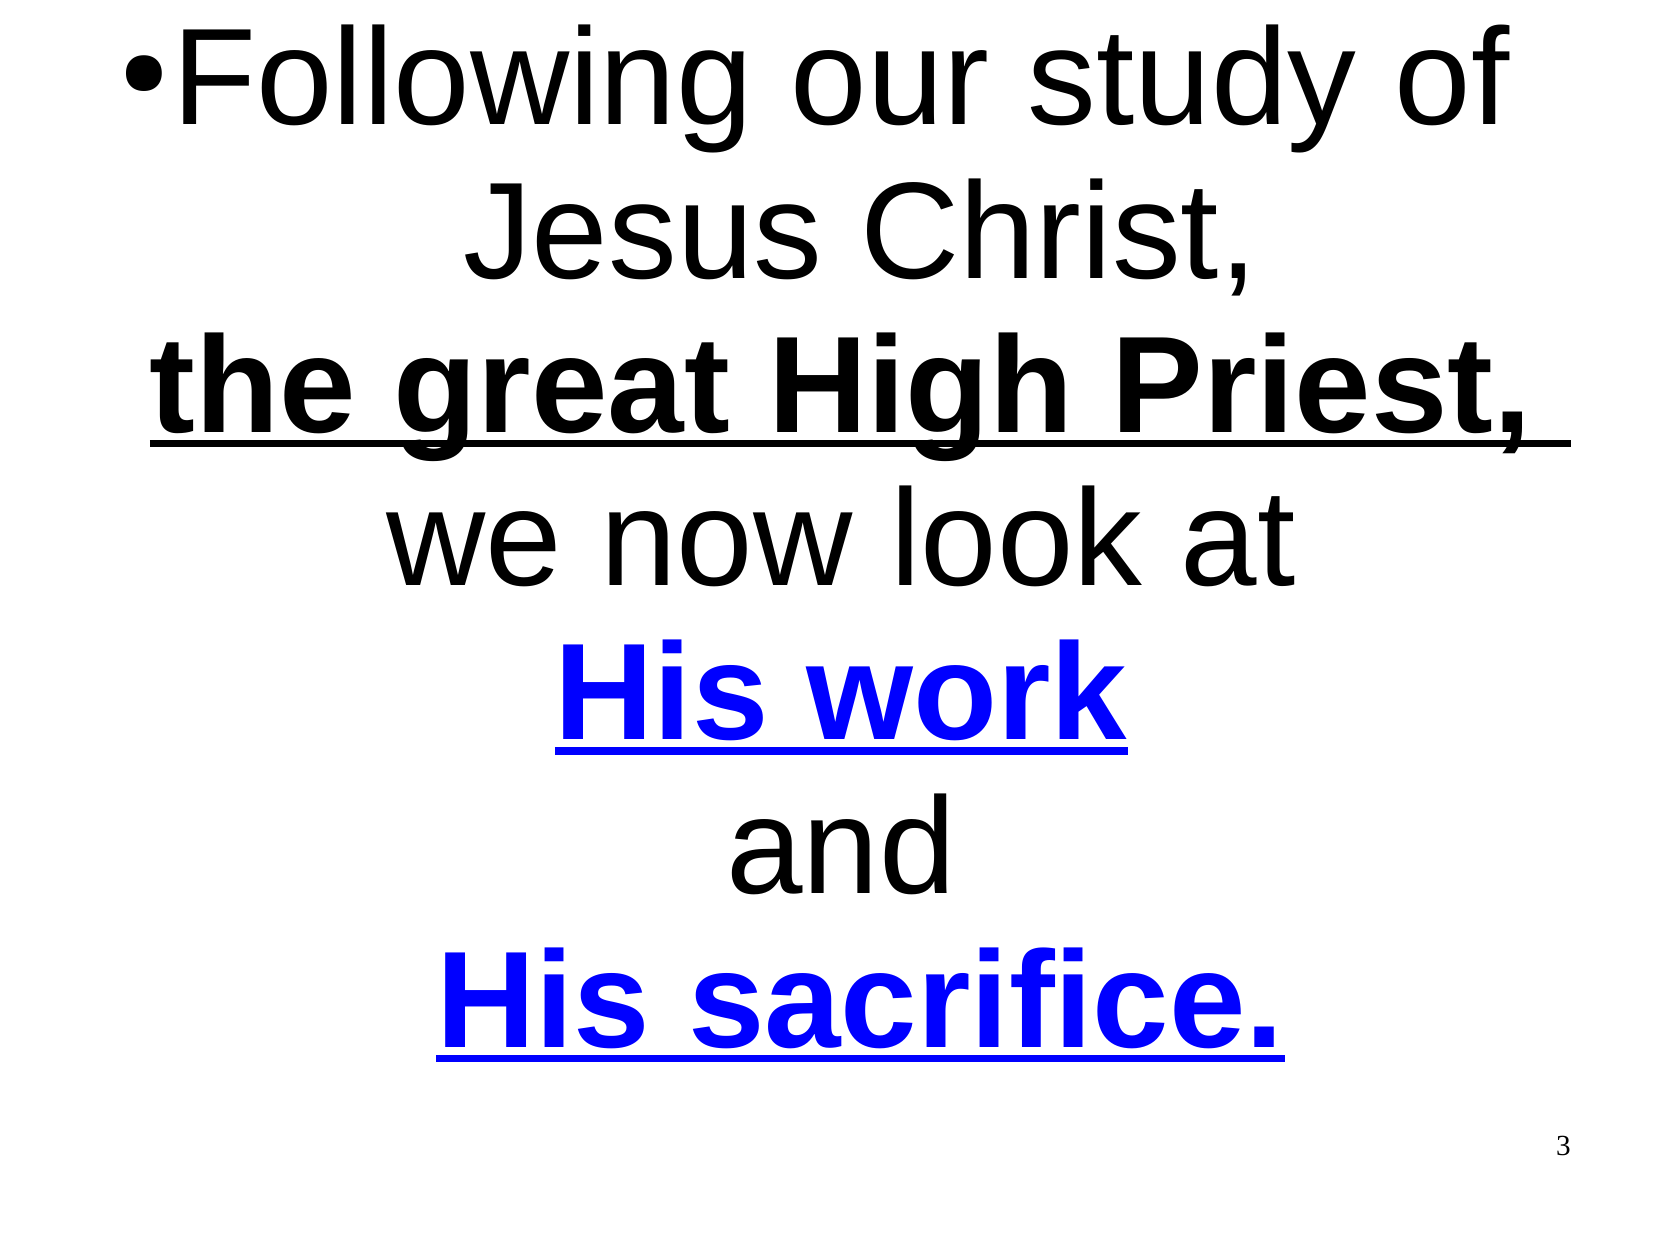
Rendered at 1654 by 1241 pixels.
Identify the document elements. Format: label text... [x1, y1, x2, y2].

list Following our study of Jesus Christ, the great High Priest, we now look at His work and His sacrifice. [0, 0, 1651, 1238]
